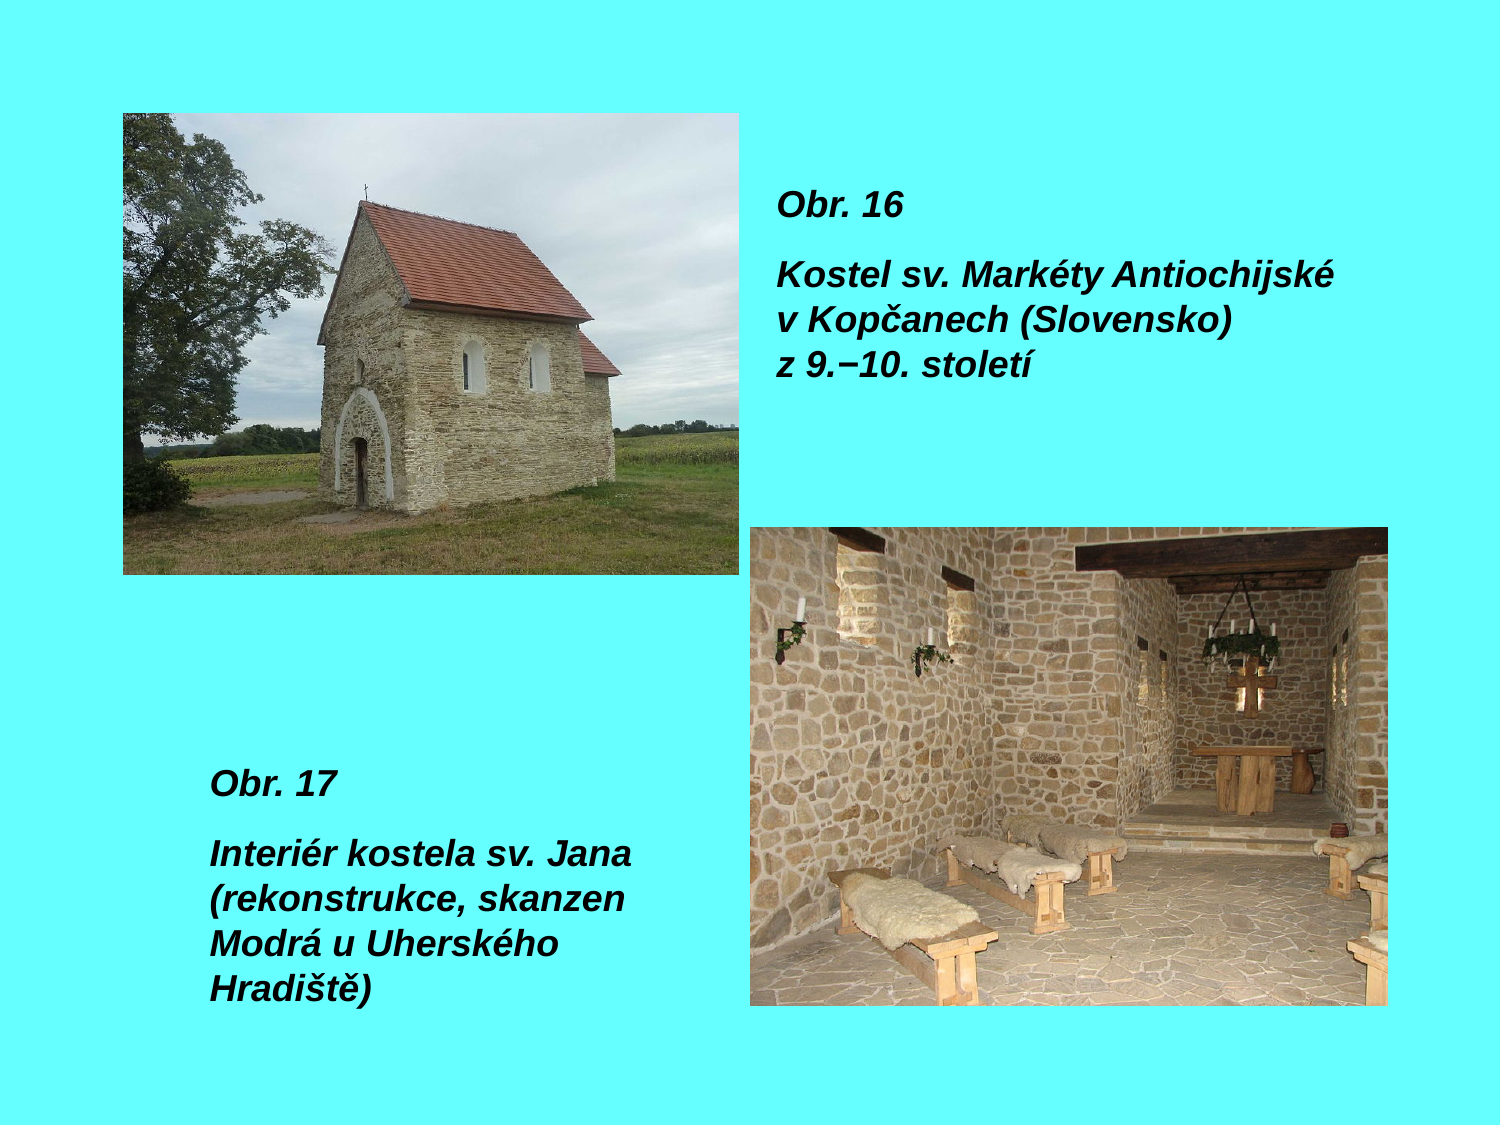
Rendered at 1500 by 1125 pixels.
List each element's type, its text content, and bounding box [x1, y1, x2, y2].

picture [750, 527, 1388, 1006]
text_box Obr. 17 Interiér kostela sv. Jana (rekonstrukce, skanzen Modrá u Uherského Hradiště) [194, 751, 739, 1017]
picture [123, 113, 739, 575]
text_box Obr. 16 Kostel sv. Markéty Antiochijské v Kopčanech (Slovensko) z 9.−10. století [761, 172, 1353, 394]
